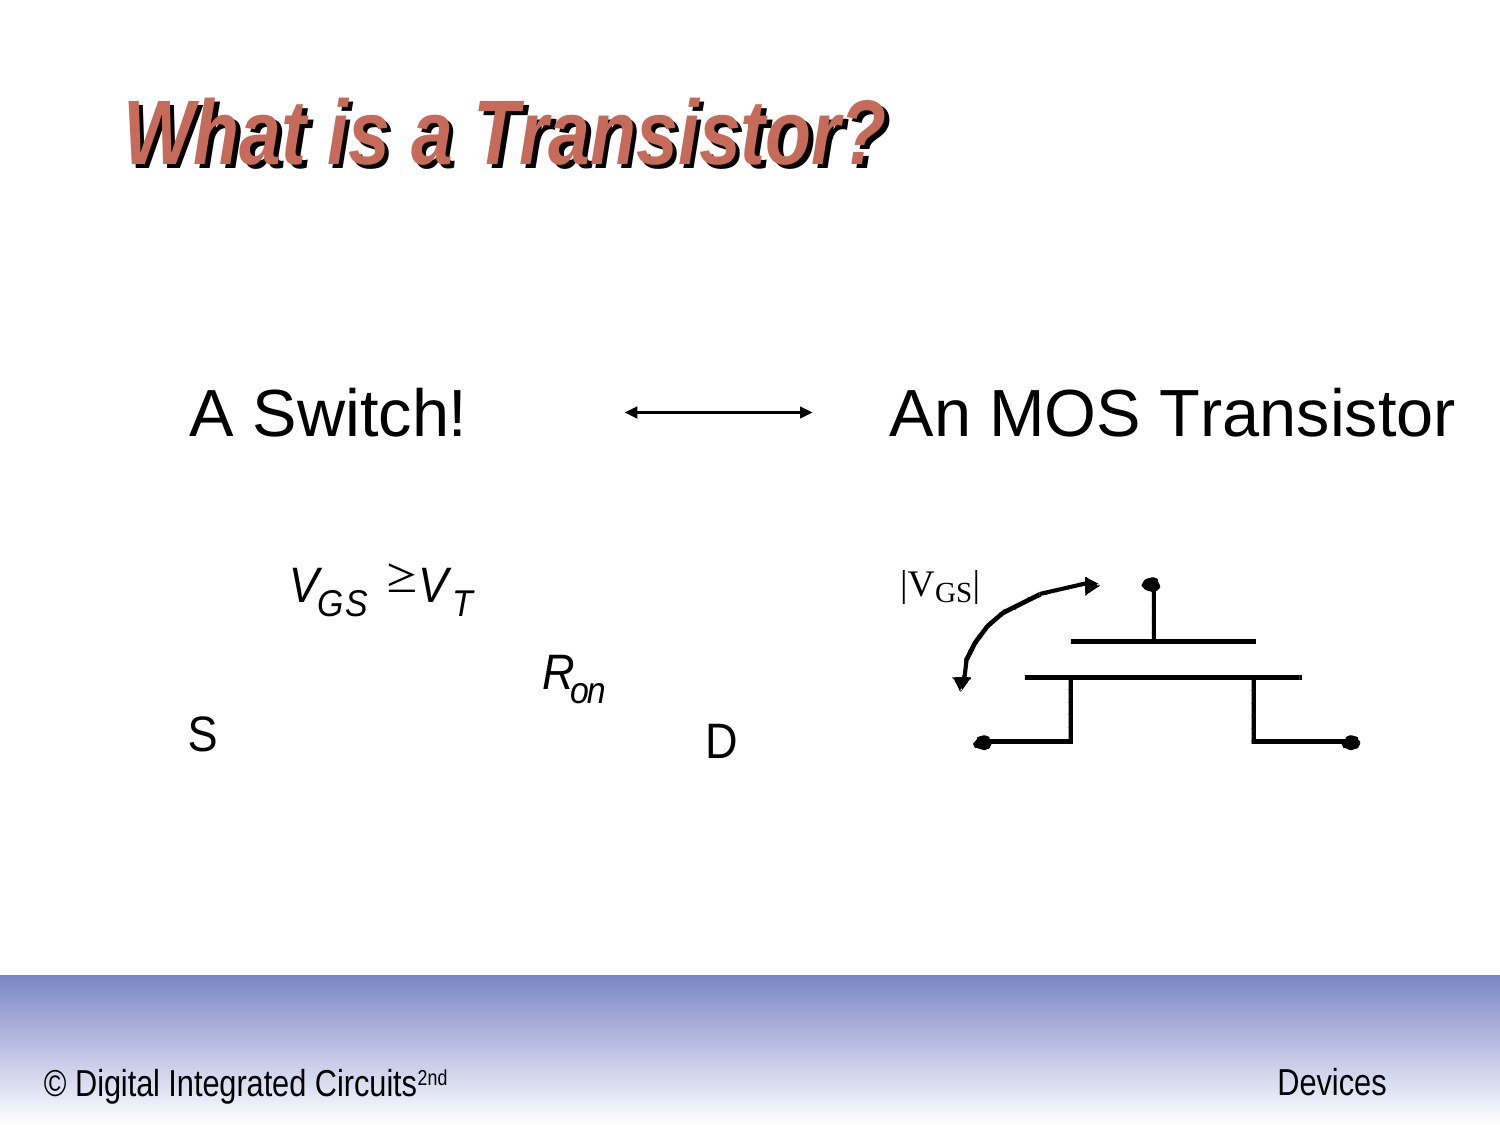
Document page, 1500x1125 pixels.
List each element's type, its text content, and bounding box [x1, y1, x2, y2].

text_box GS [935, 573, 973, 609]
text_box [972, 675, 1361, 751]
text_box |V [900, 558, 935, 604]
text_box [1070, 577, 1256, 644]
text_box [952, 577, 1100, 692]
text_box A Switch! [175, 362, 483, 458]
picture [187, 557, 751, 813]
text_box An MOS Transistor [874, 362, 1472, 458]
title What is a Transistor? [108, 65, 1384, 190]
text_box | [972, 558, 981, 604]
